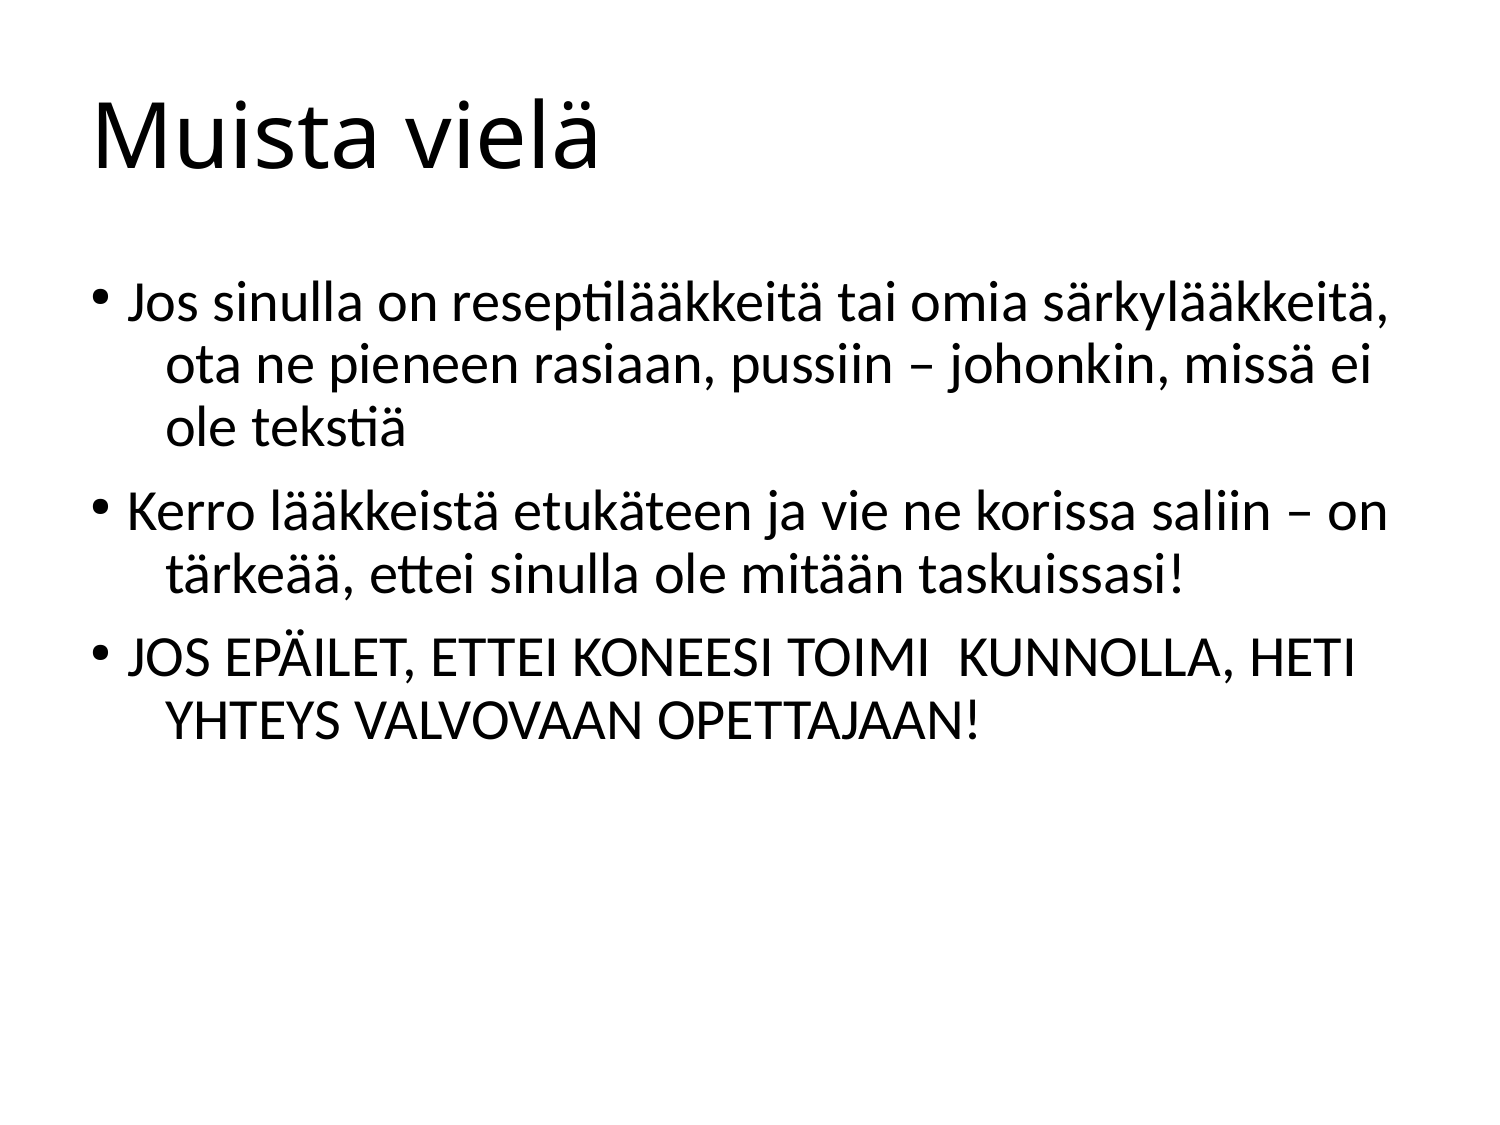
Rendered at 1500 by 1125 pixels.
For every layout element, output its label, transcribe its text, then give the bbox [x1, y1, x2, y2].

list Jos sinulla on reseptilääkkeitä tai omia särkylääkkeitä, ota ne pieneen rasiaan, pussiin – johonkin, missä ei ole tekstiä Kerro lääkkeistä etukäteen ja vie ne korissa saliin – on tärkeää, ettei sinulla ole mitään taskuissasi! JOS EPÄILET, ETTEI KONEESI TOIMI KUNNOLLA, HETI YHTEYS VALVOVAAN OPETTAJAAN! [75, 263, 1425, 916]
title Muista vielä [75, 44, 1425, 233]
